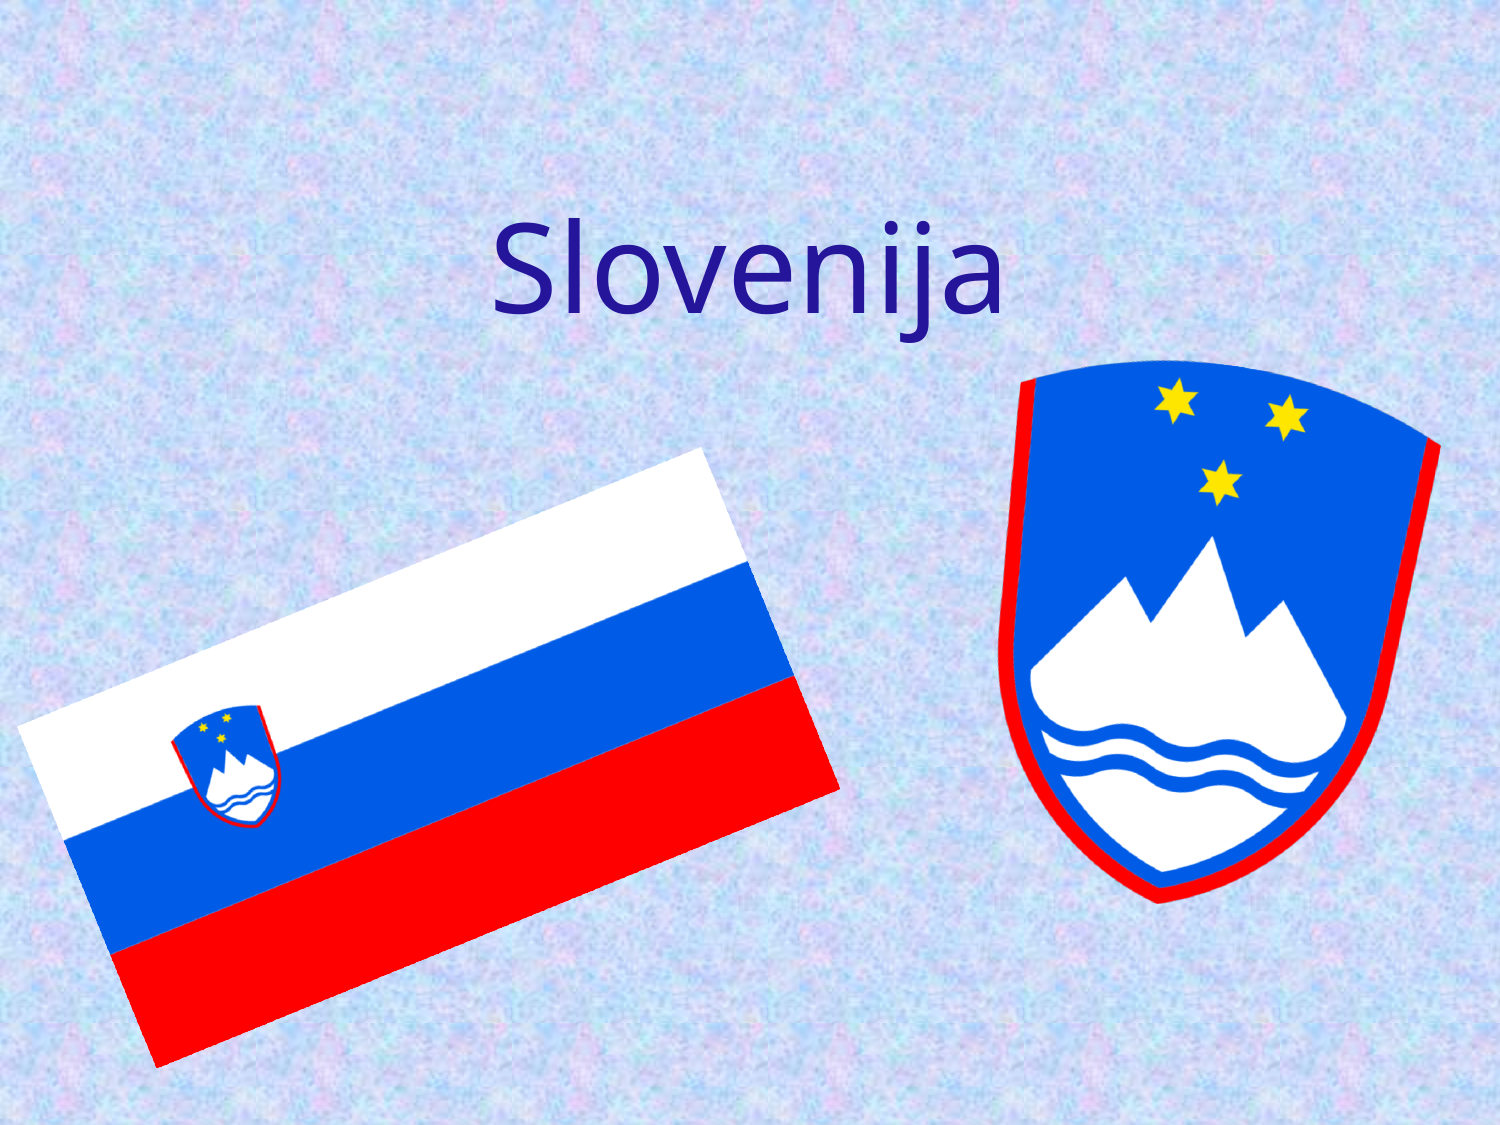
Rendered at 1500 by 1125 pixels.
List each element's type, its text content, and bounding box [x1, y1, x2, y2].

title Slovenija [112, 152, 1388, 375]
picture [0, 0, 1500, 1125]
